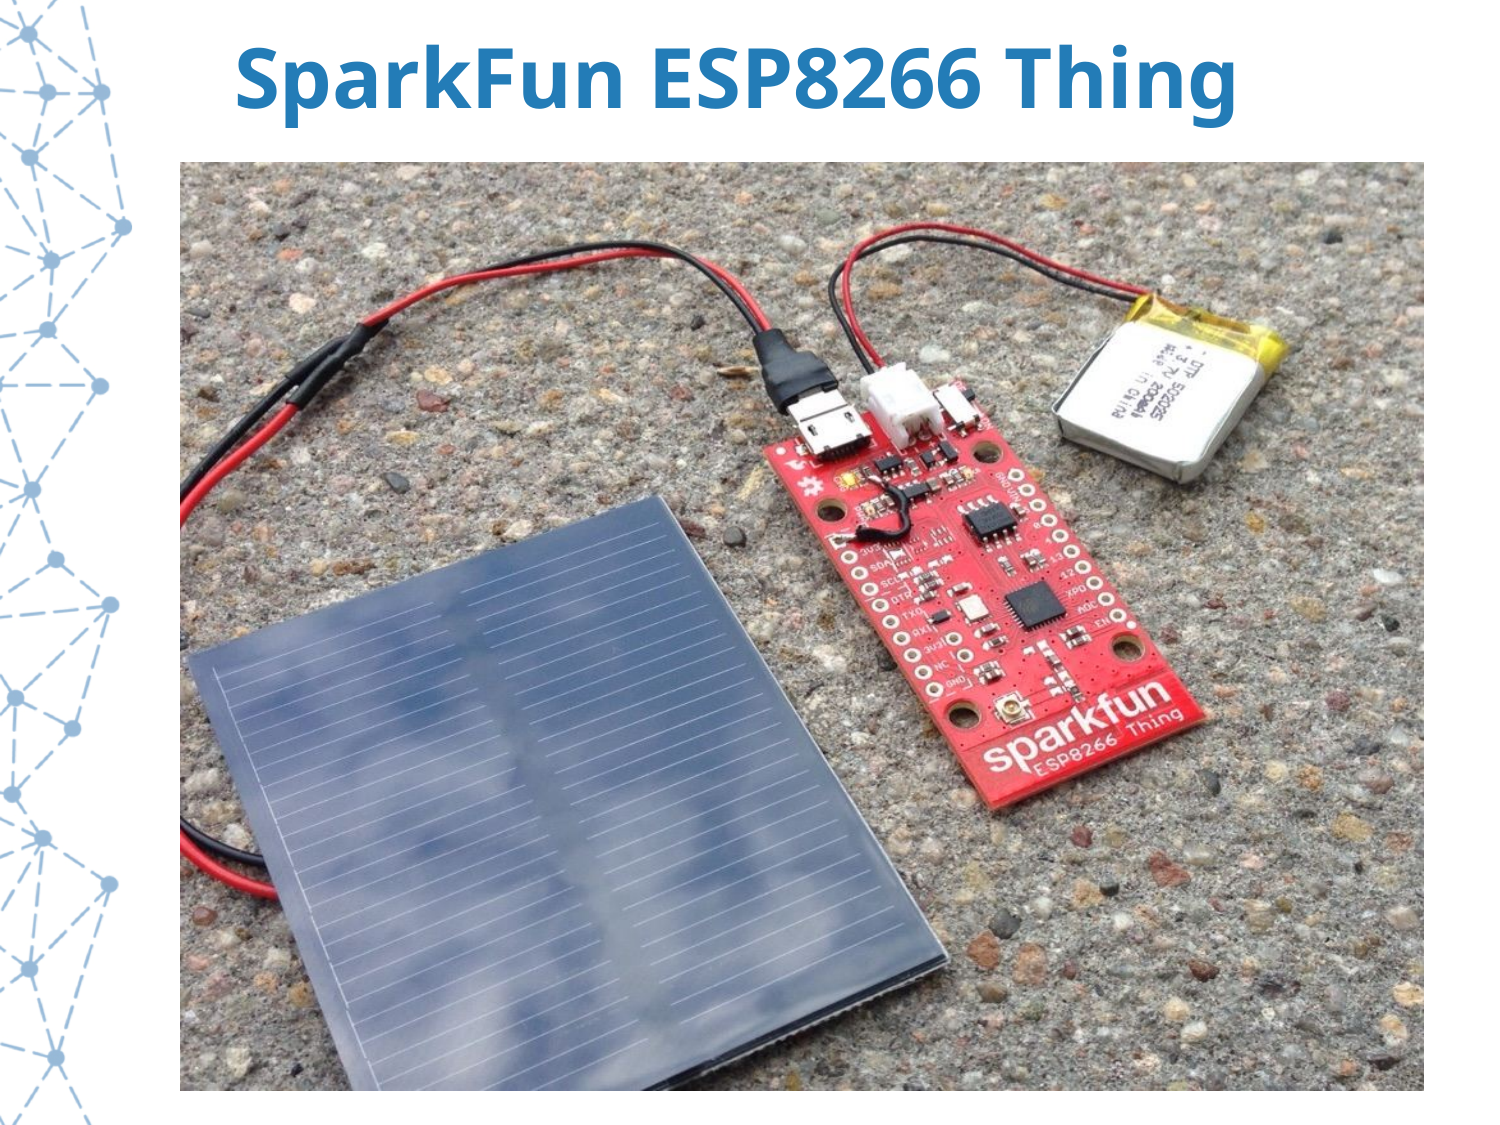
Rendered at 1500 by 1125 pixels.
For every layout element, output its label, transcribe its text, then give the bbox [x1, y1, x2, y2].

picture [0, 0, 133, 1125]
picture [180, 162, 1424, 1091]
title SparkFun ESP8266 Thing [219, 18, 1450, 151]
